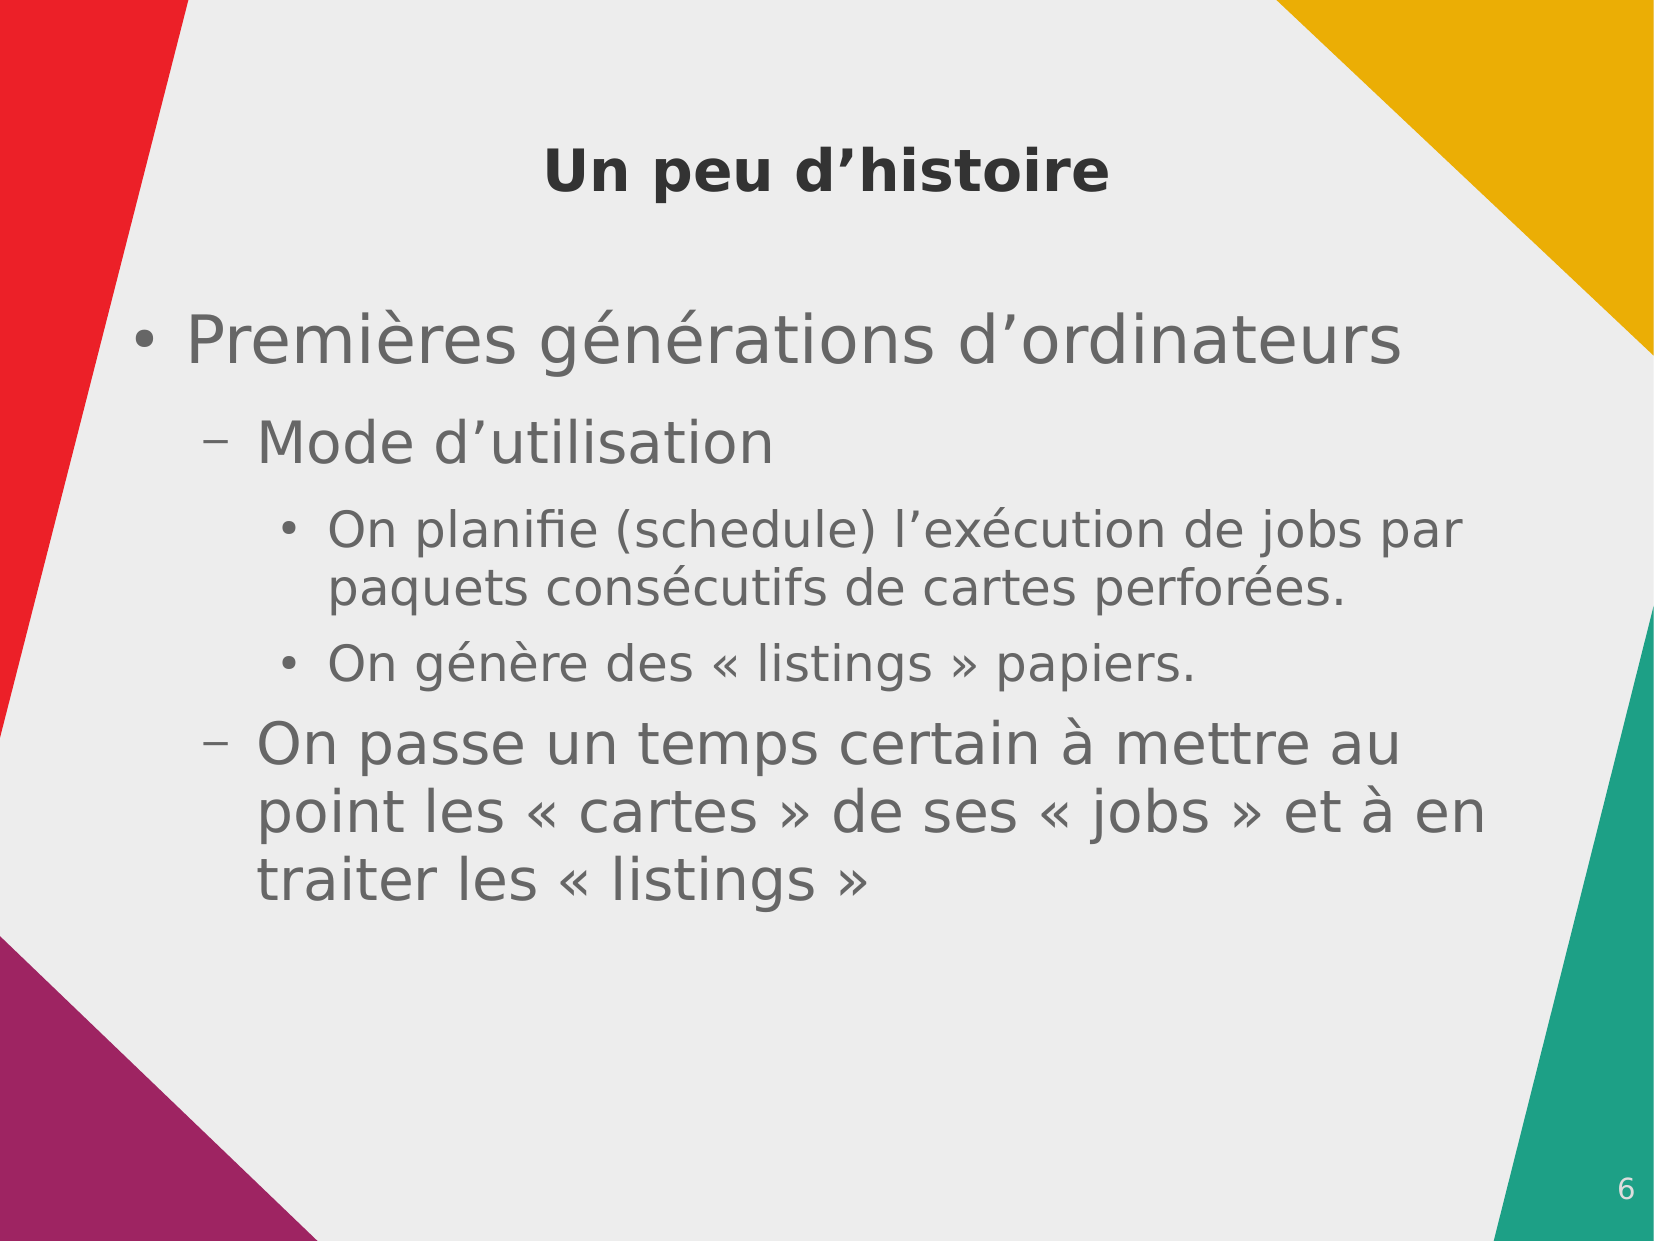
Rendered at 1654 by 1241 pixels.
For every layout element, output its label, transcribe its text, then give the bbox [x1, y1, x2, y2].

title Un peu d’histoire [114, 73, 1539, 271]
list Premières générations d’ordinateurs Mode d’utilisation On planifie (schedule) l’exécution de jobs par paquets consécutifs de cartes perforées. On génère des « listings » papiers. On passe un temps certain à mettre au point les « cartes » de ses « jobs » et à en traiter les « listings » [114, 302, 1539, 1033]
